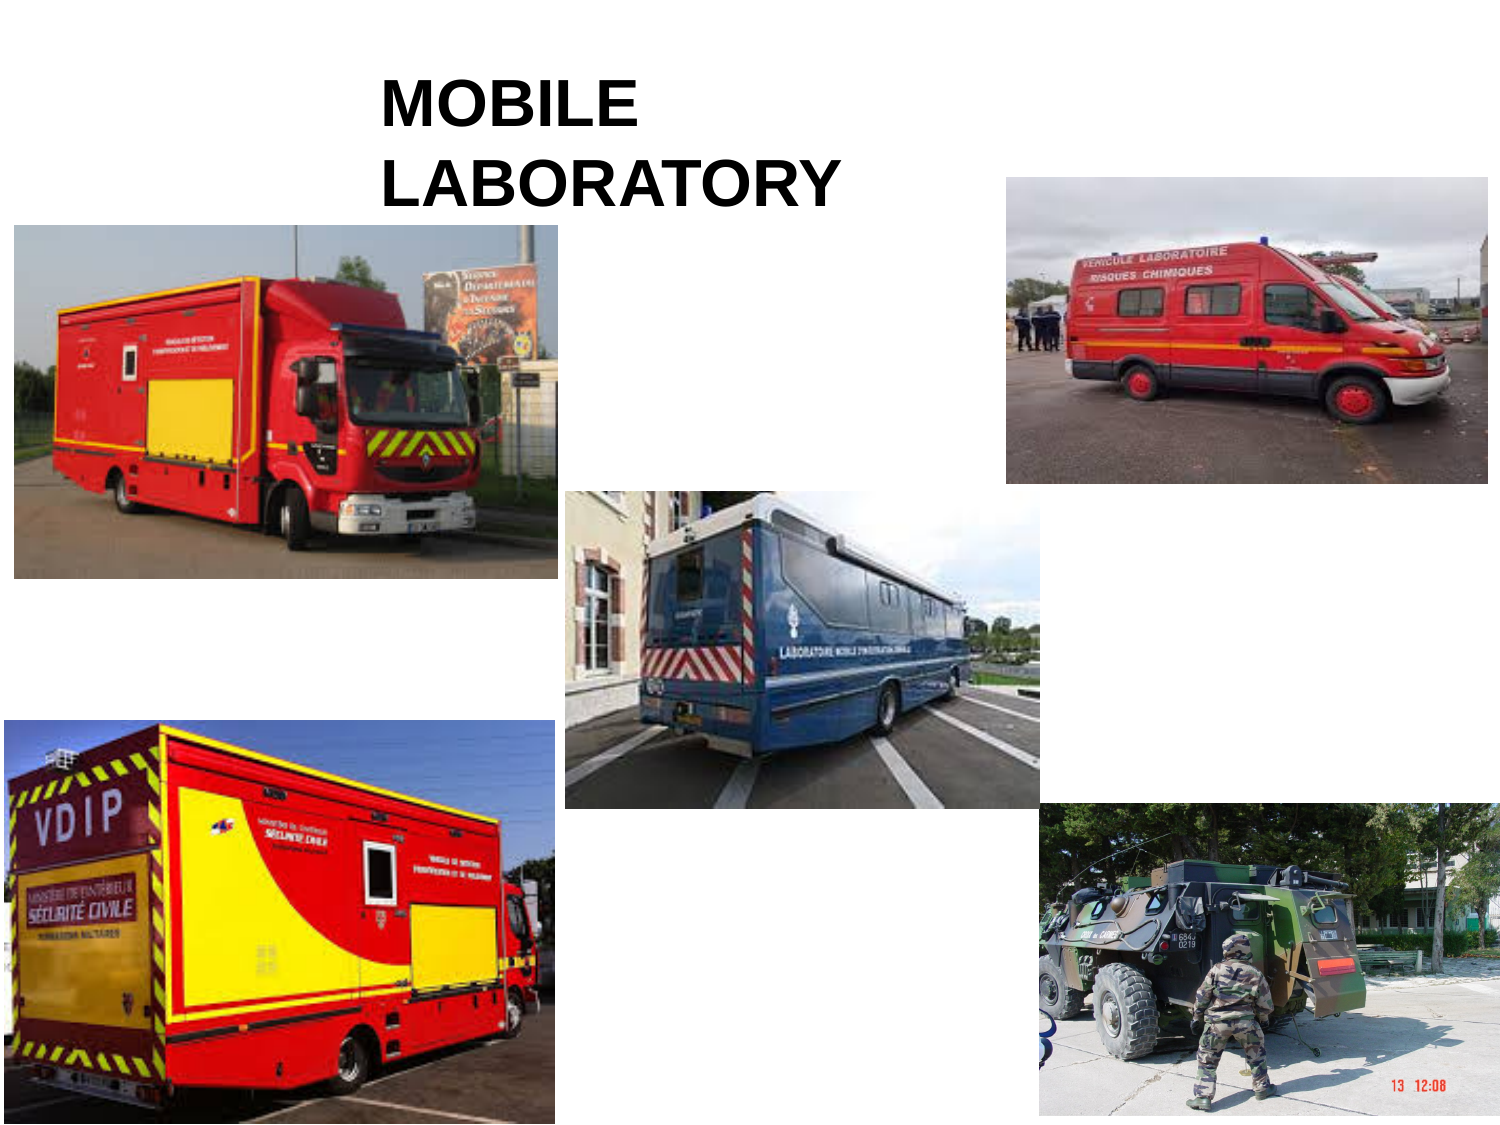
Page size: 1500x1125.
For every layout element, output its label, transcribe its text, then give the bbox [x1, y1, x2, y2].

text_box MOBILE LABORATORY [366, 52, 1133, 142]
picture [565, 491, 1500, 1116]
picture [4, 720, 555, 1125]
picture [1006, 177, 1488, 485]
picture [14, 225, 558, 579]
